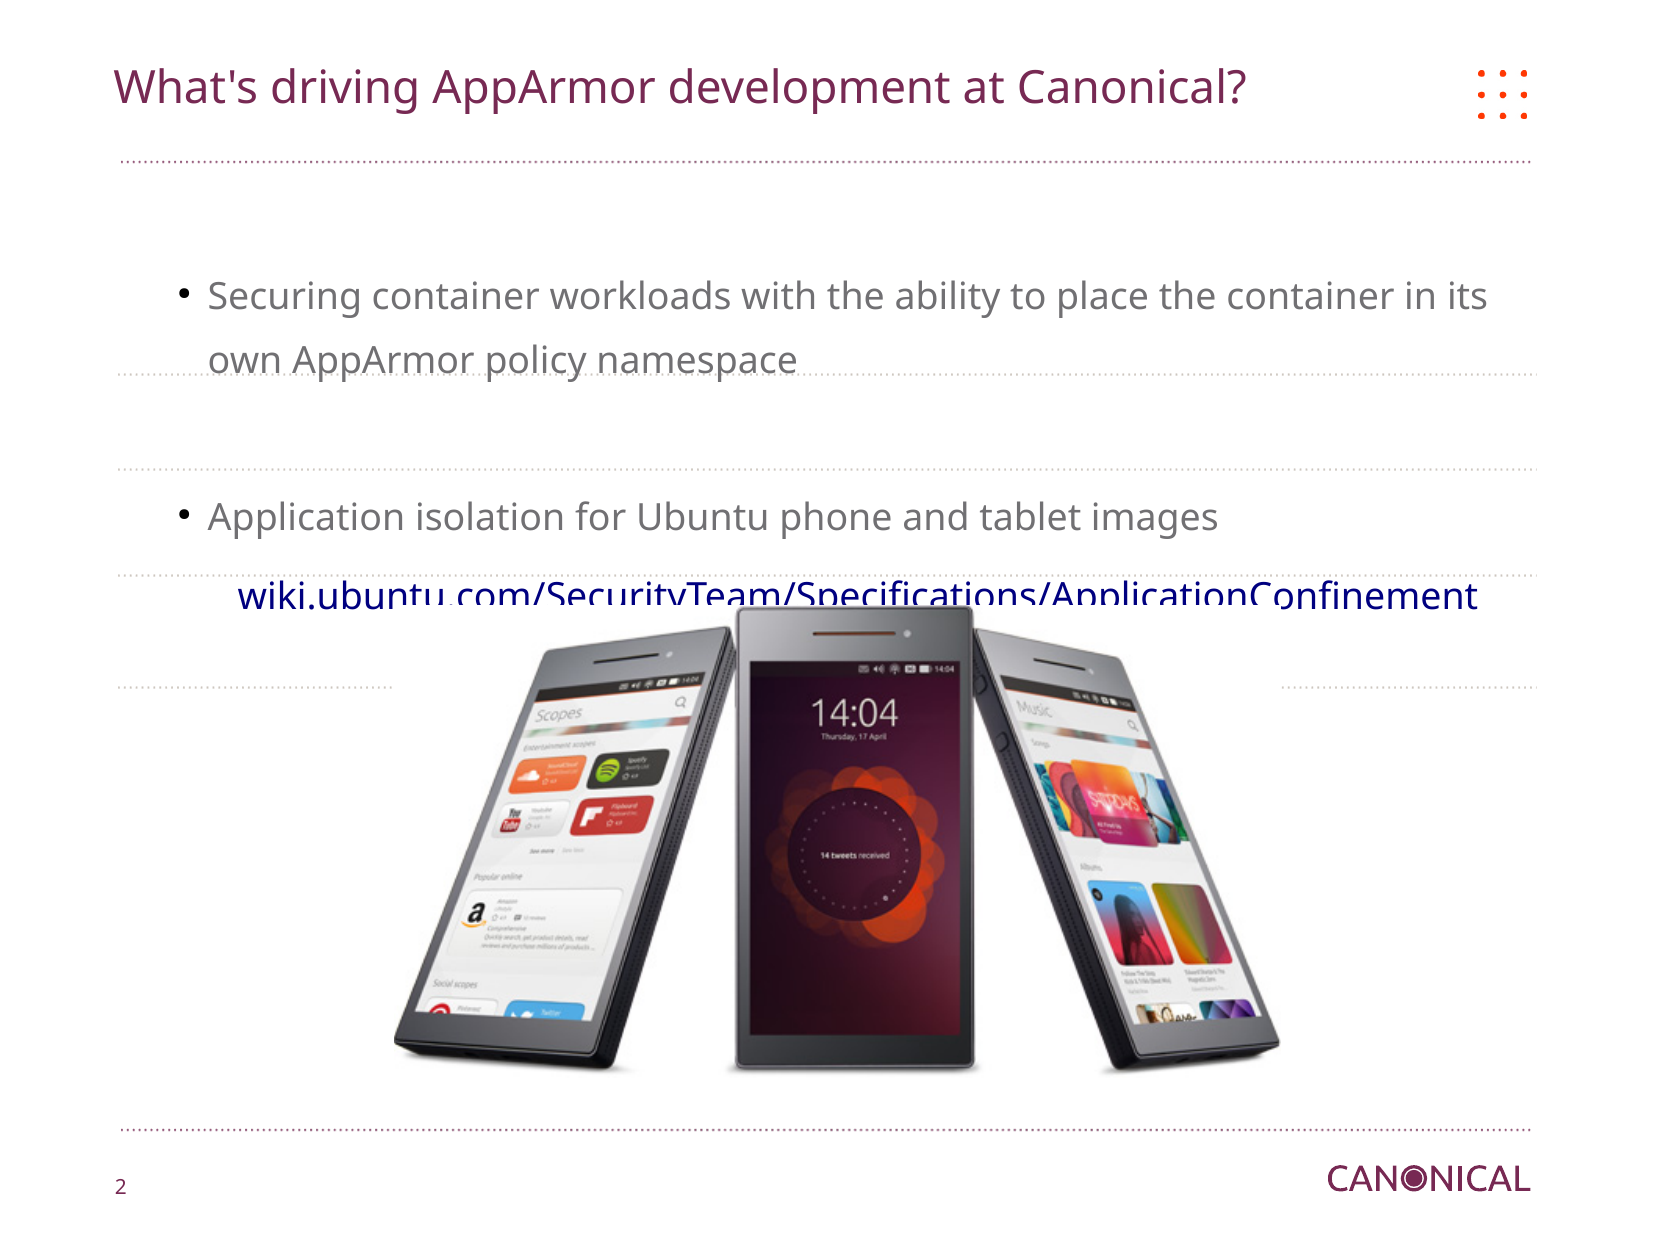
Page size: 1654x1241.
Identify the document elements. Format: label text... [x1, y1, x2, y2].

list Securing container workloads with the ability to place the container in its own AppArmor policy namespace Application isolation for Ubuntu phone and tablet images wiki.ubuntu.com/SecurityTeam/Specifications/ApplicationConfinement [147, 256, 1506, 591]
picture [111, 1127, 1533, 1134]
picture [118, 372, 147, 378]
picture [1506, 372, 1537, 378]
picture [118, 605, 1537, 1078]
picture [1478, 70, 1527, 119]
picture [118, 466, 147, 473]
picture [118, 572, 147, 579]
picture [111, 159, 1533, 166]
picture [1506, 572, 1537, 579]
title What's driving AppArmor development at Canonical? [113, 59, 1382, 112]
picture [1506, 466, 1537, 473]
